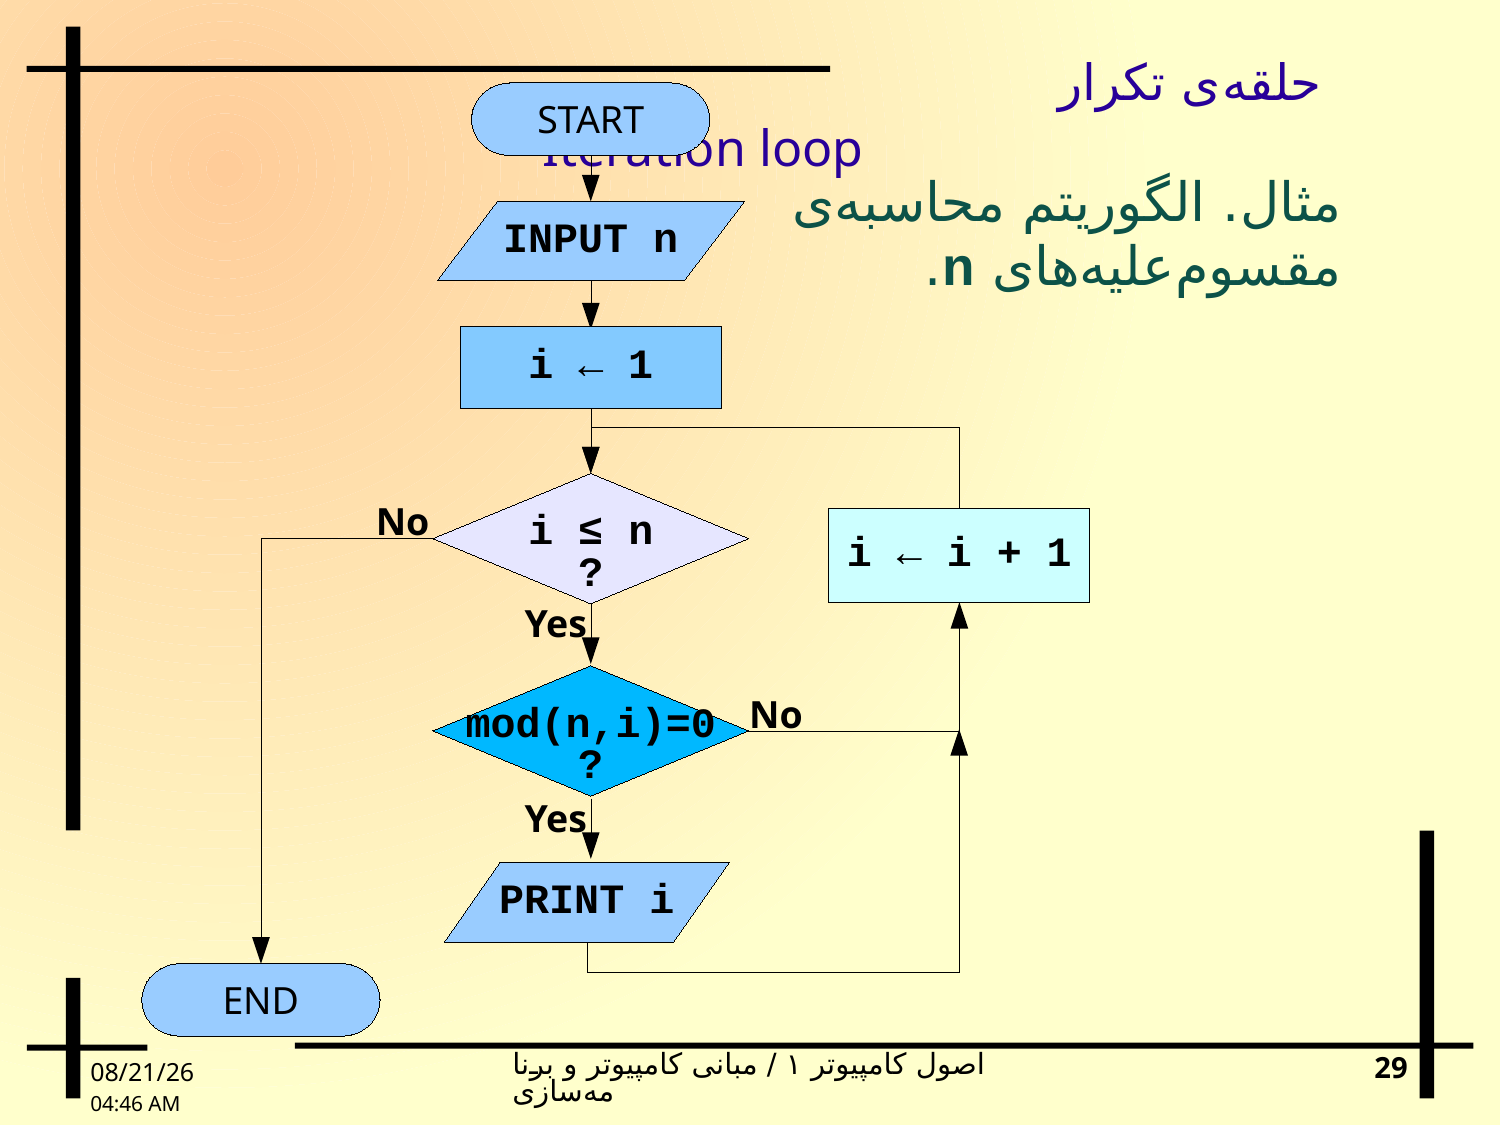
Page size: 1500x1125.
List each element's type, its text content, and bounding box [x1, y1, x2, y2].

text_box Yes [509, 590, 597, 649]
text_box i ← i + 1 [828, 508, 1090, 603]
text_box mod(n,i)=0 ? [432, 665, 734, 794]
text_box i ← 1 [460, 326, 722, 409]
text_box PRINT i [444, 862, 730, 943]
text_box INPUT n [437, 201, 745, 281]
title حلقه‌ی تکرار Iteration loop [62, 57, 1344, 178]
list مثال. الگوریتم محاسبه‌ی مقسوم‌علیه‌های n. [750, 171, 1395, 342]
text_box i ≤ n ? [432, 473, 749, 604]
text_box No [361, 487, 438, 547]
text_box Yes [509, 785, 597, 844]
text_box START [471, 82, 710, 156]
text_box END [141, 963, 381, 1037]
text_box No [734, 680, 811, 740]
